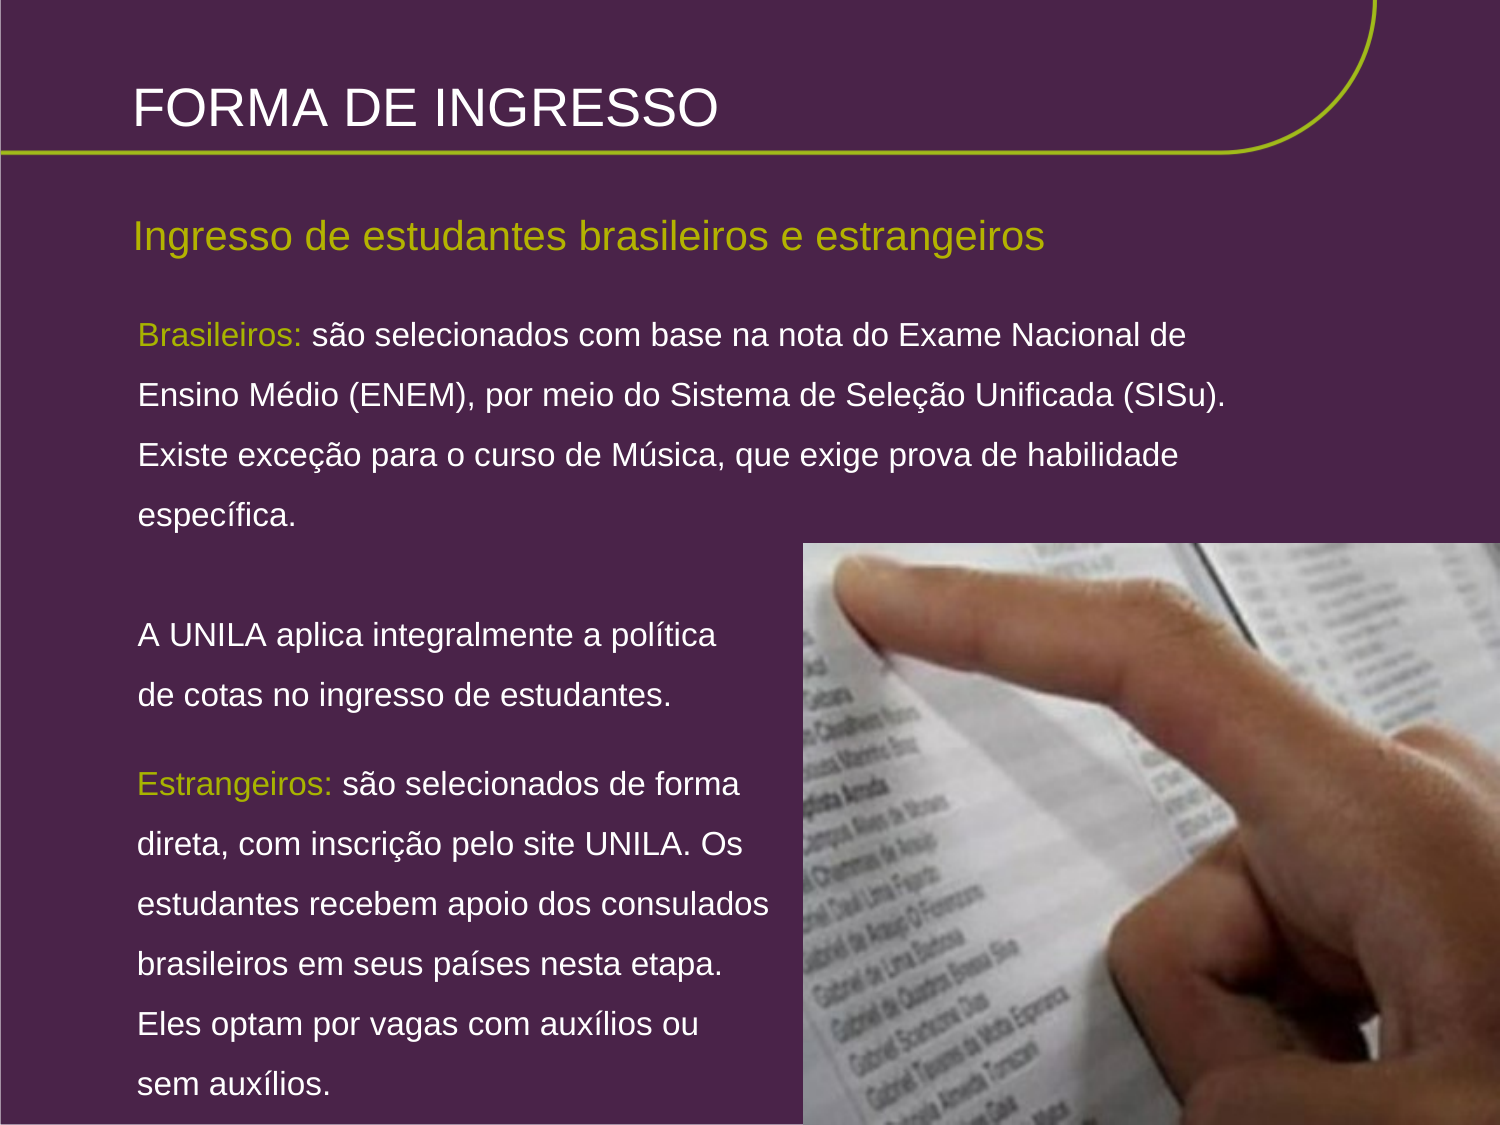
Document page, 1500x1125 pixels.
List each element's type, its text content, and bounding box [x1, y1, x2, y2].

text_box Brasileiros: são selecionados com base na nota do Exame Nacional de Ensino Médio (ENEM), por meio do Sistema de Seleção Unificada (SISu). Existe exceção para o curso de Música, que exige prova de habilidade específica. A UNILA aplica integralmente a política de cotas no ingresso de estudantes. [122, 285, 1288, 721]
text_box Ingresso de estudantes brasileiros e estrangeiros [117, 200, 1371, 267]
picture [0, 0, 1500, 1125]
text_box Estrangeiros: são selecionados de forma direta, com inscrição pelo site UNILA. Os estudantes recebem apoio dos consulados brasileiros em seus países nesta etapa. Eles optam por vagas com auxílios ou sem auxílios. [122, 735, 786, 1016]
text_box FORMA DE INGRESSO [117, 64, 1093, 145]
